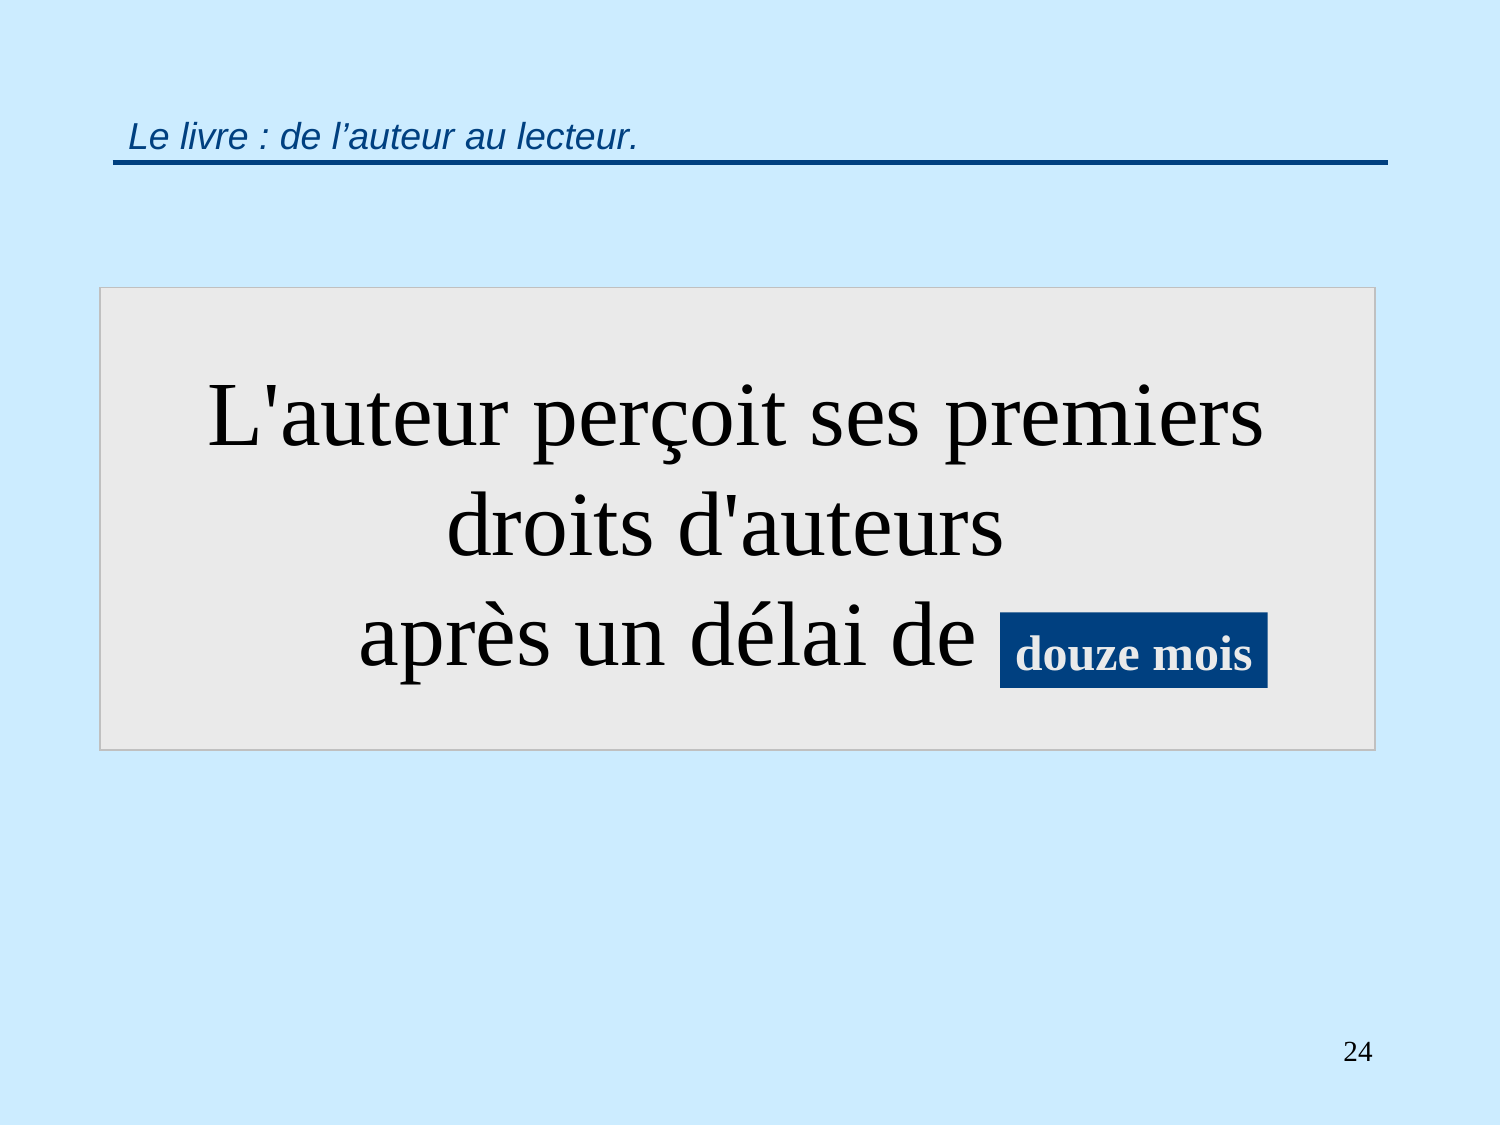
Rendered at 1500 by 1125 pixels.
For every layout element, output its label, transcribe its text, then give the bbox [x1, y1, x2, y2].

title L'auteur perçoit ses premiers droits d'auteurs après un délai de … [99, 287, 1375, 751]
text_box Le livre : de l’auteur au lecteur. [113, 104, 655, 160]
text_box douze mois [1000, 612, 1268, 688]
